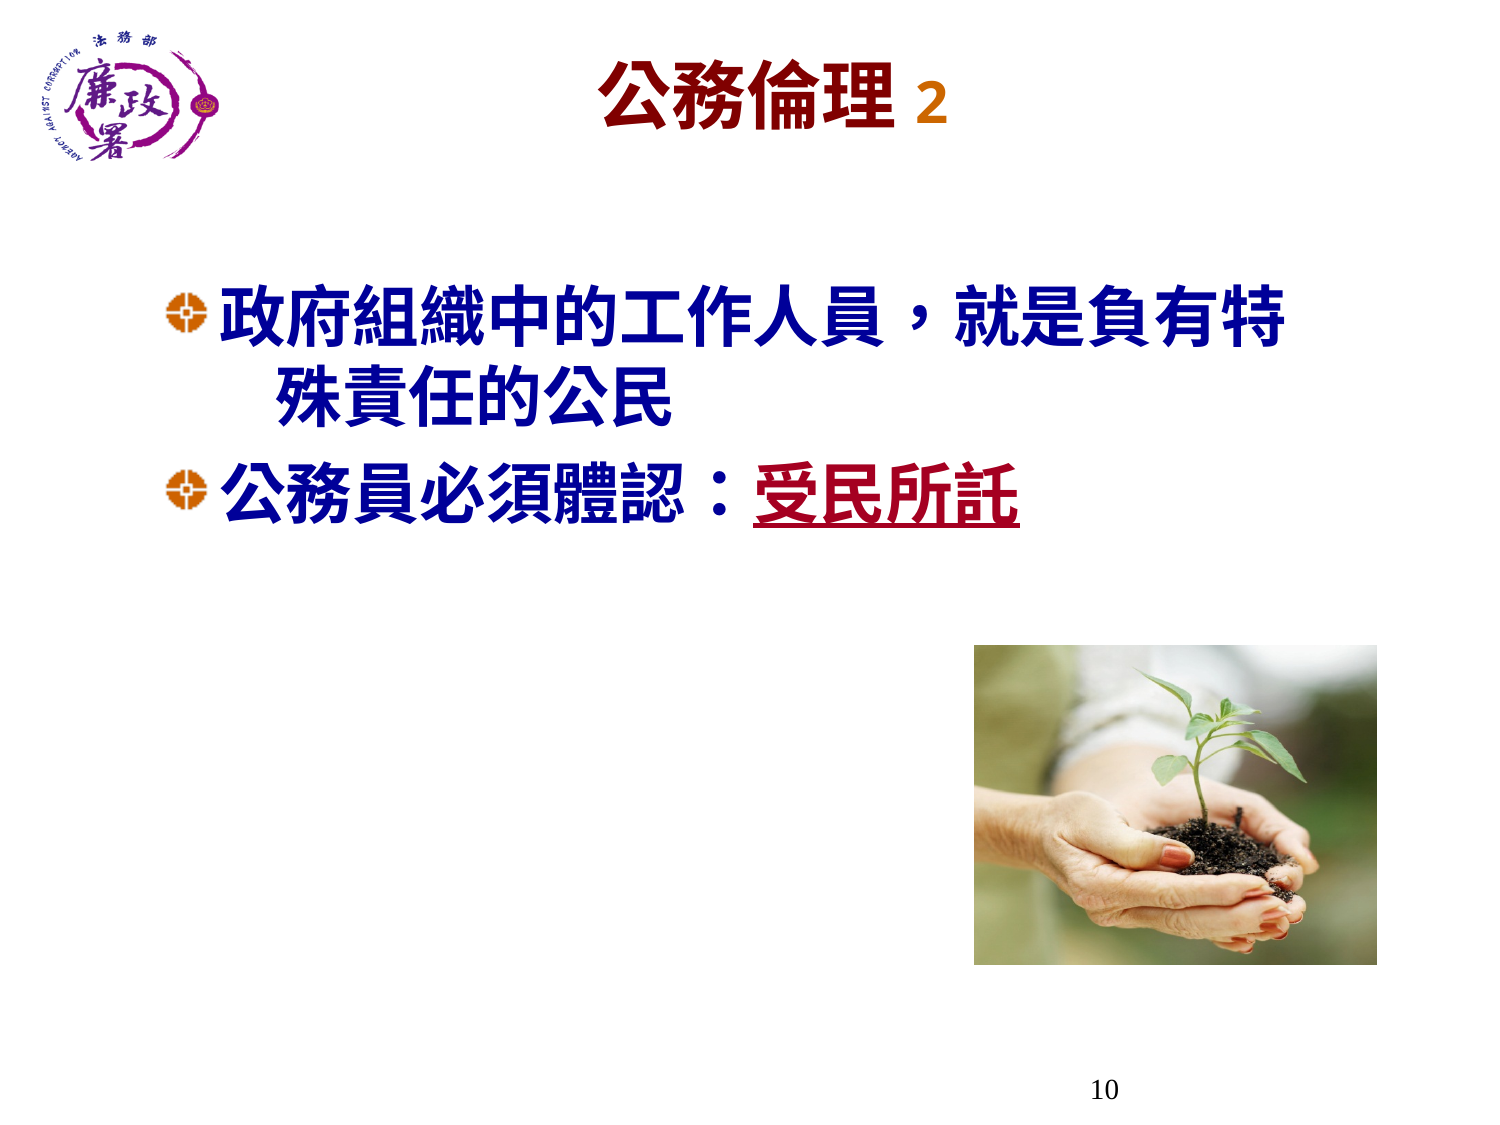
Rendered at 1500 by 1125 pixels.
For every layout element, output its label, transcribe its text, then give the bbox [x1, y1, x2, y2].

text_box [1074, 1037, 1388, 1113]
title 公務倫理2 [135, 0, 1411, 188]
list 政府組織中的工作人員，就是負有特殊責任的公民 公務員必須體認：受民所託 [147, 267, 1353, 999]
picture [974, 645, 1377, 965]
